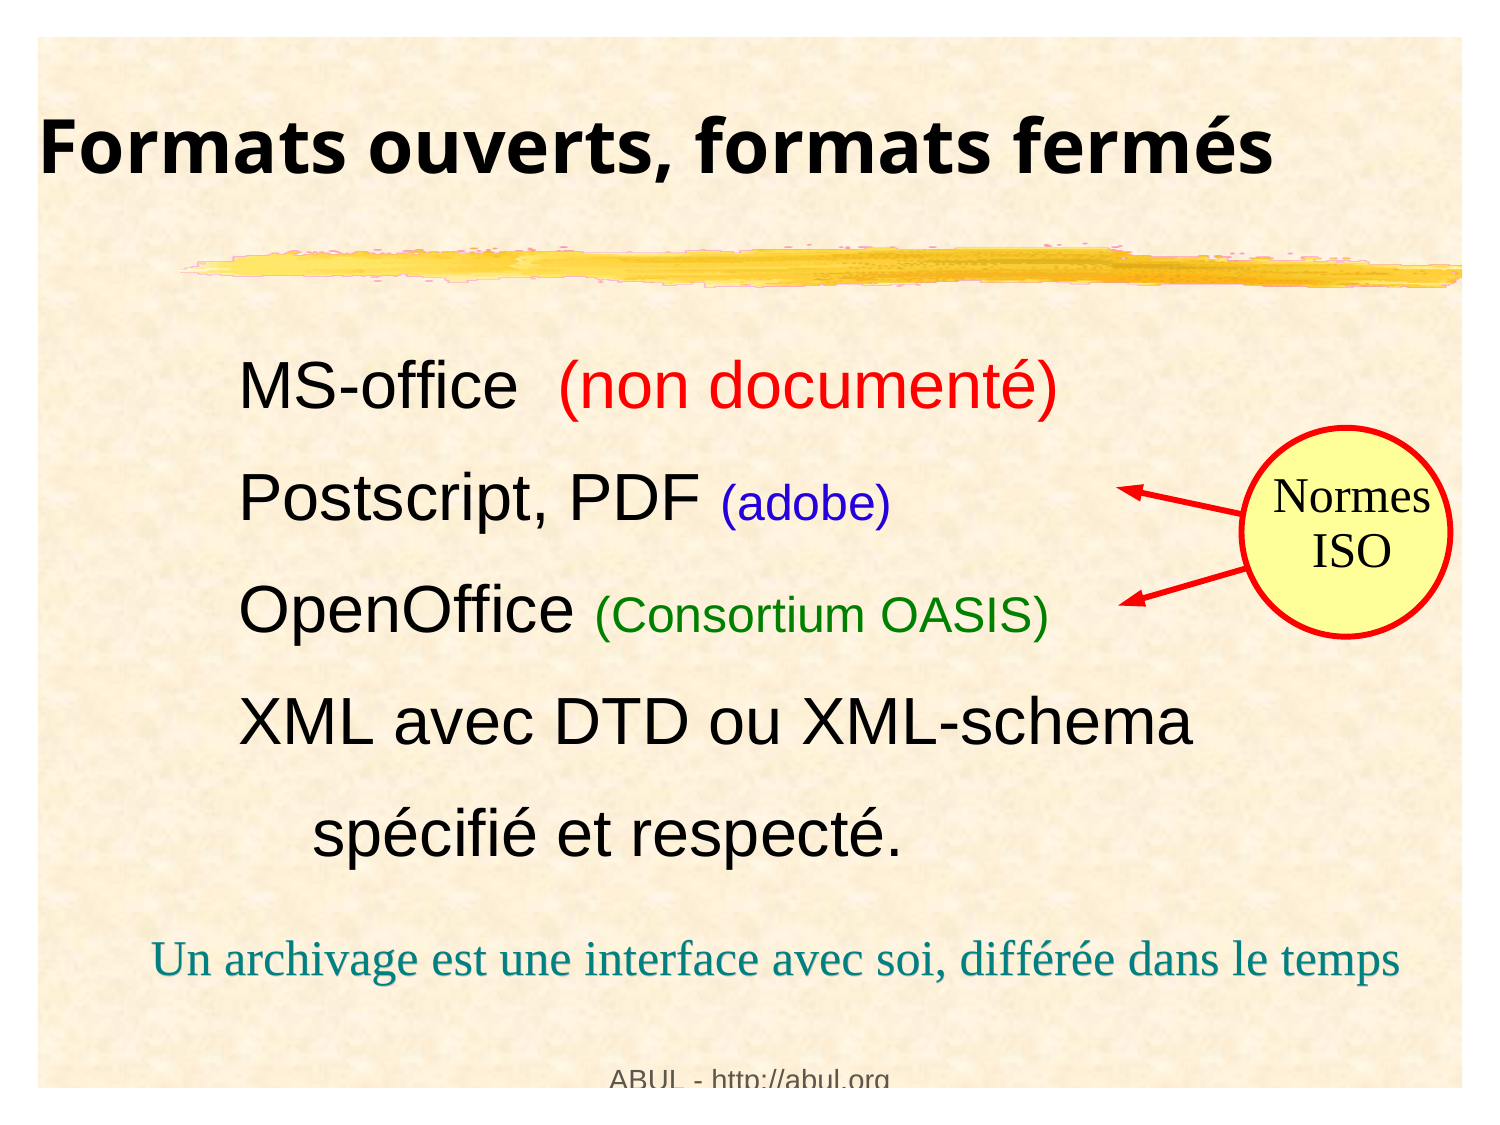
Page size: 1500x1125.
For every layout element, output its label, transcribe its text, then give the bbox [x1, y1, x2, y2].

picture [748, 1076, 755, 1088]
picture [806, 1076, 813, 1088]
picture [37, 251, 1463, 1088]
text_box MS-office (non documenté) Postscript, PDF (adobe) OpenOffice (Consortium OASIS) XML avec DTD ou XML-schema spécifié et respecté. [220, 310, 1463, 892]
picture [612, 1084, 624, 1088]
picture [633, 1081, 643, 1088]
picture [788, 1082, 795, 1088]
text_box [1283, 616, 1409, 637]
title Formats ouverts, formats fermés [37, 37, 1500, 251]
picture [614, 1073, 621, 1082]
picture [633, 1072, 642, 1078]
text_box [1241, 472, 1260, 592]
picture [716, 1076, 723, 1088]
text_box Normes ISO [1260, 467, 1444, 616]
text_box Un archivage est une interface avec soi, différée dans le temps [150, 931, 1463, 1001]
picture [852, 1076, 860, 1088]
text_box [1444, 496, 1451, 569]
text_box [1264, 427, 1428, 467]
picture [878, 1076, 886, 1088]
picture [732, 1076, 737, 1088]
